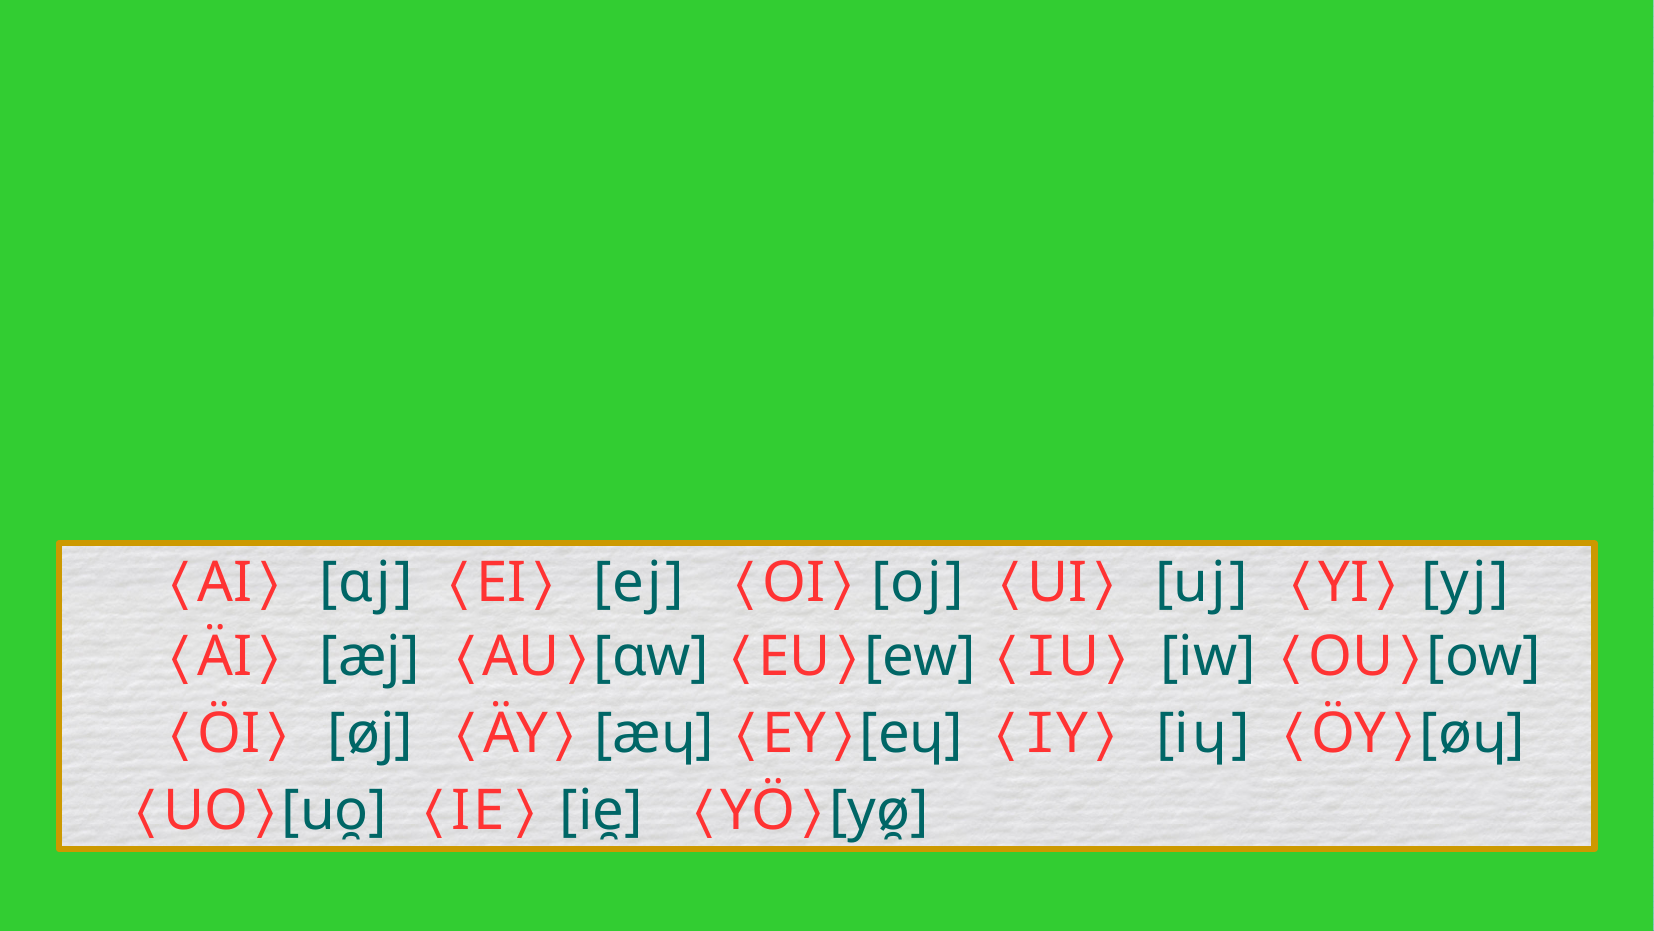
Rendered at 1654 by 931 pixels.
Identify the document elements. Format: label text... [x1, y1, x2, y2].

text_box ⟨AI⟩ [ɑj] ⟨EI⟩ [ej] ⟨OI⟩ [oj] ⟨UI⟩ [uj] ⟨YI⟩ [yj] ⟨ÄI⟩ [æj] ⟨AU⟩[ɑw] ⟨EU⟩[ew] ⟨IU⟩ [iw] ⟨OU⟩[ow] ⟨ÖI⟩ [øj] ⟨ÄY⟩ [æɥ] ⟨EY⟩[eɥ] ⟨IY⟩ [iɥ] ⟨ÖY⟩[øɥ] ⟨UO⟩[uo̯] ⟨IE⟩ [ie̯] ⟨YÖ⟩[yø̯] [59, 543, 1595, 825]
picture [62, 825, 1591, 846]
text_box [0, 0, 1654, 931]
